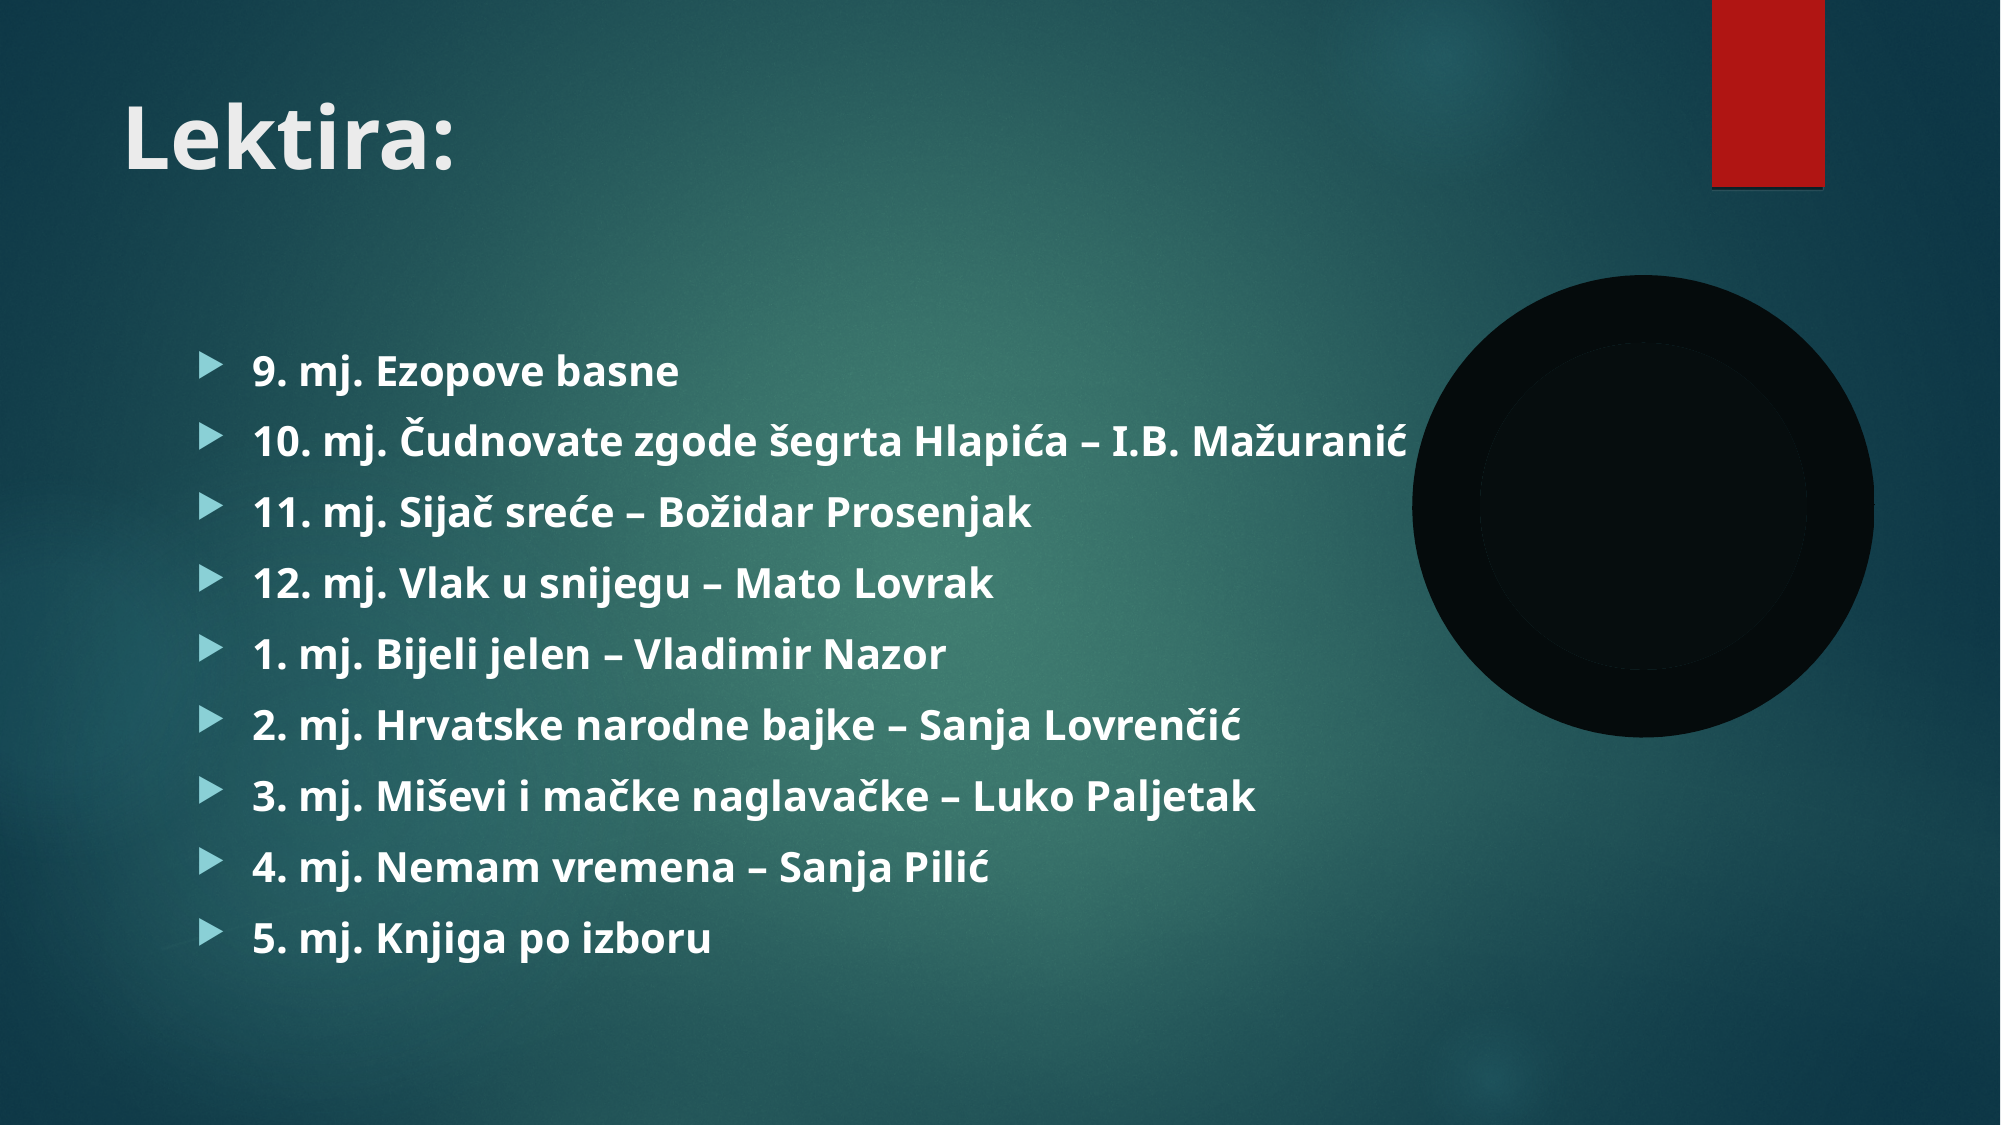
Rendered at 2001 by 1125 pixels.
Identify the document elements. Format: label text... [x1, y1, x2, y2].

list 9. mj. Ezopove basne 10. mj. Čudnovate zgode šegrta Hlapića – I.B. Mažuranić 11. mj. Sijač sreće – Božidar Prosenjak 12. mj. Vlak u snijegu – Mato Lovrak 1. mj. Bijeli jelen – Vladimir Nazor 2. mj. Hrvatske narodne bajke – Sanja Lovrenčić 3. mj. Miševi i mačke naglavačke – Luko Paljetak 4. mj. Nemam vremena – Sanja Pilić 5. mj. Knjiga po izboru [181, 336, 1649, 1026]
title Lektira: [106, 74, 1649, 305]
